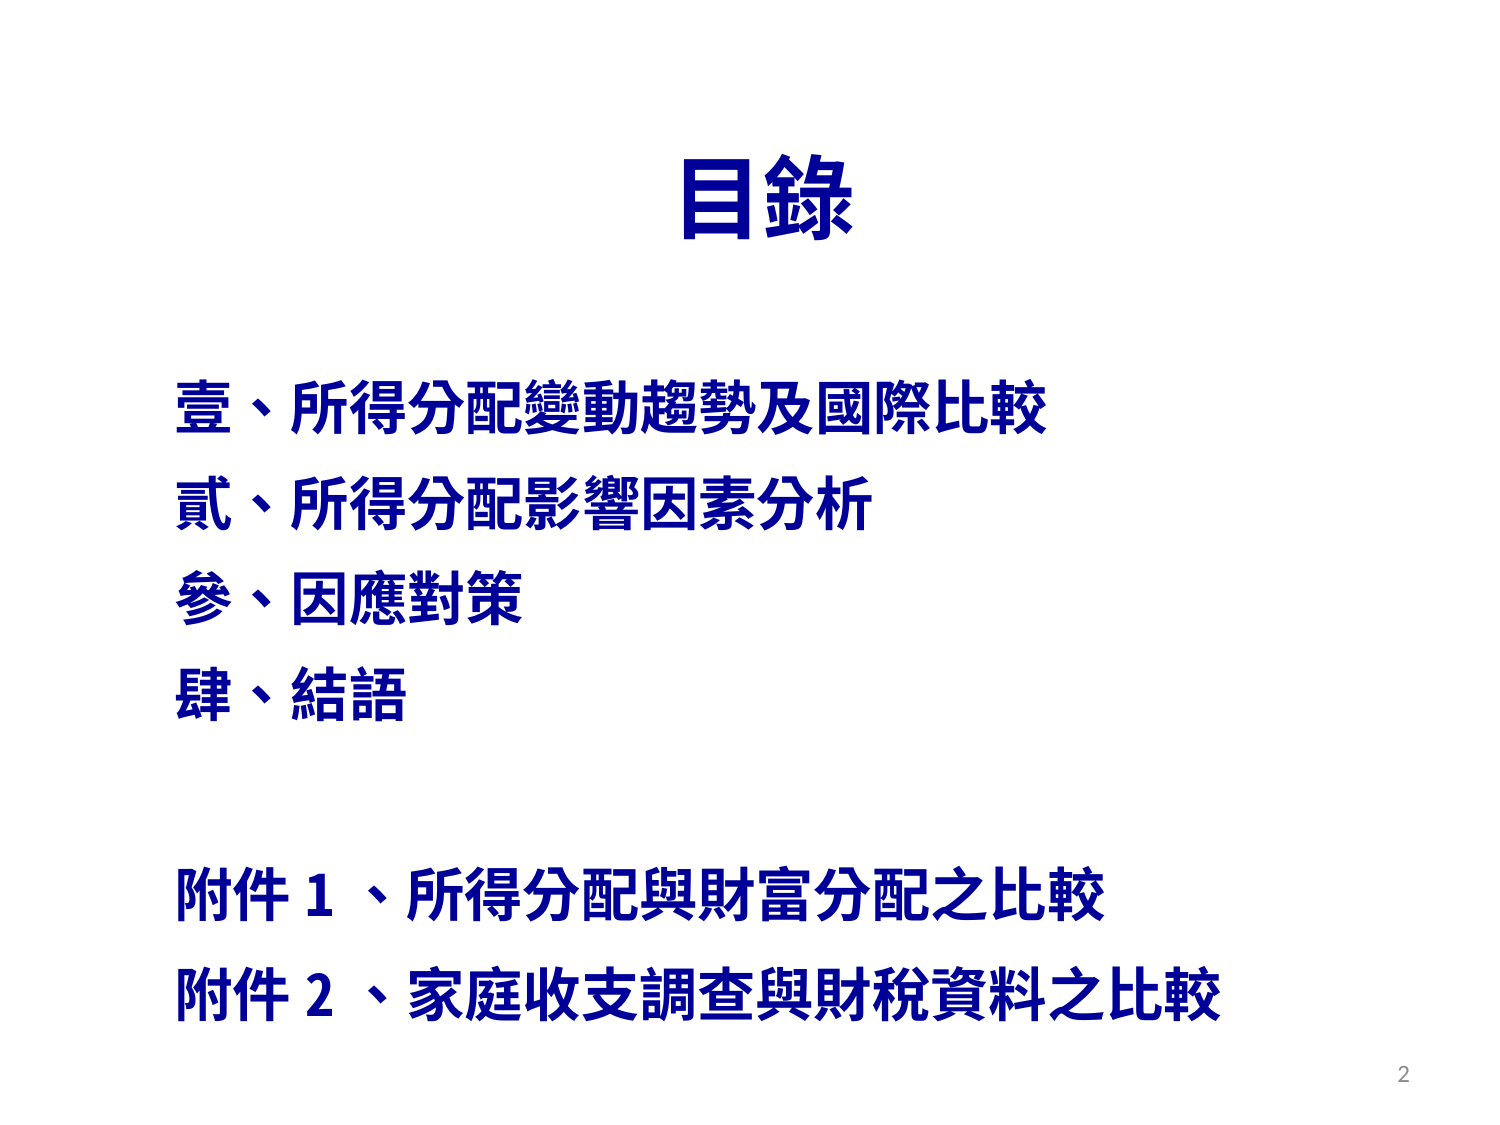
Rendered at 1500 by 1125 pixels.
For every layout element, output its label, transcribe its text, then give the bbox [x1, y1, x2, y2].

title 目錄 [88, 101, 1439, 290]
list 壹、所得分配變動趨勢及國際比較 貳、所得分配影響因素分析 參、因應對策 肆、結語 附件1、所得分配與財富分配之比較 附件2、家庭收支調查與財稅資料之比較 [159, 349, 1376, 1094]
slide_number <編號> [1074, 1042, 1425, 1103]
